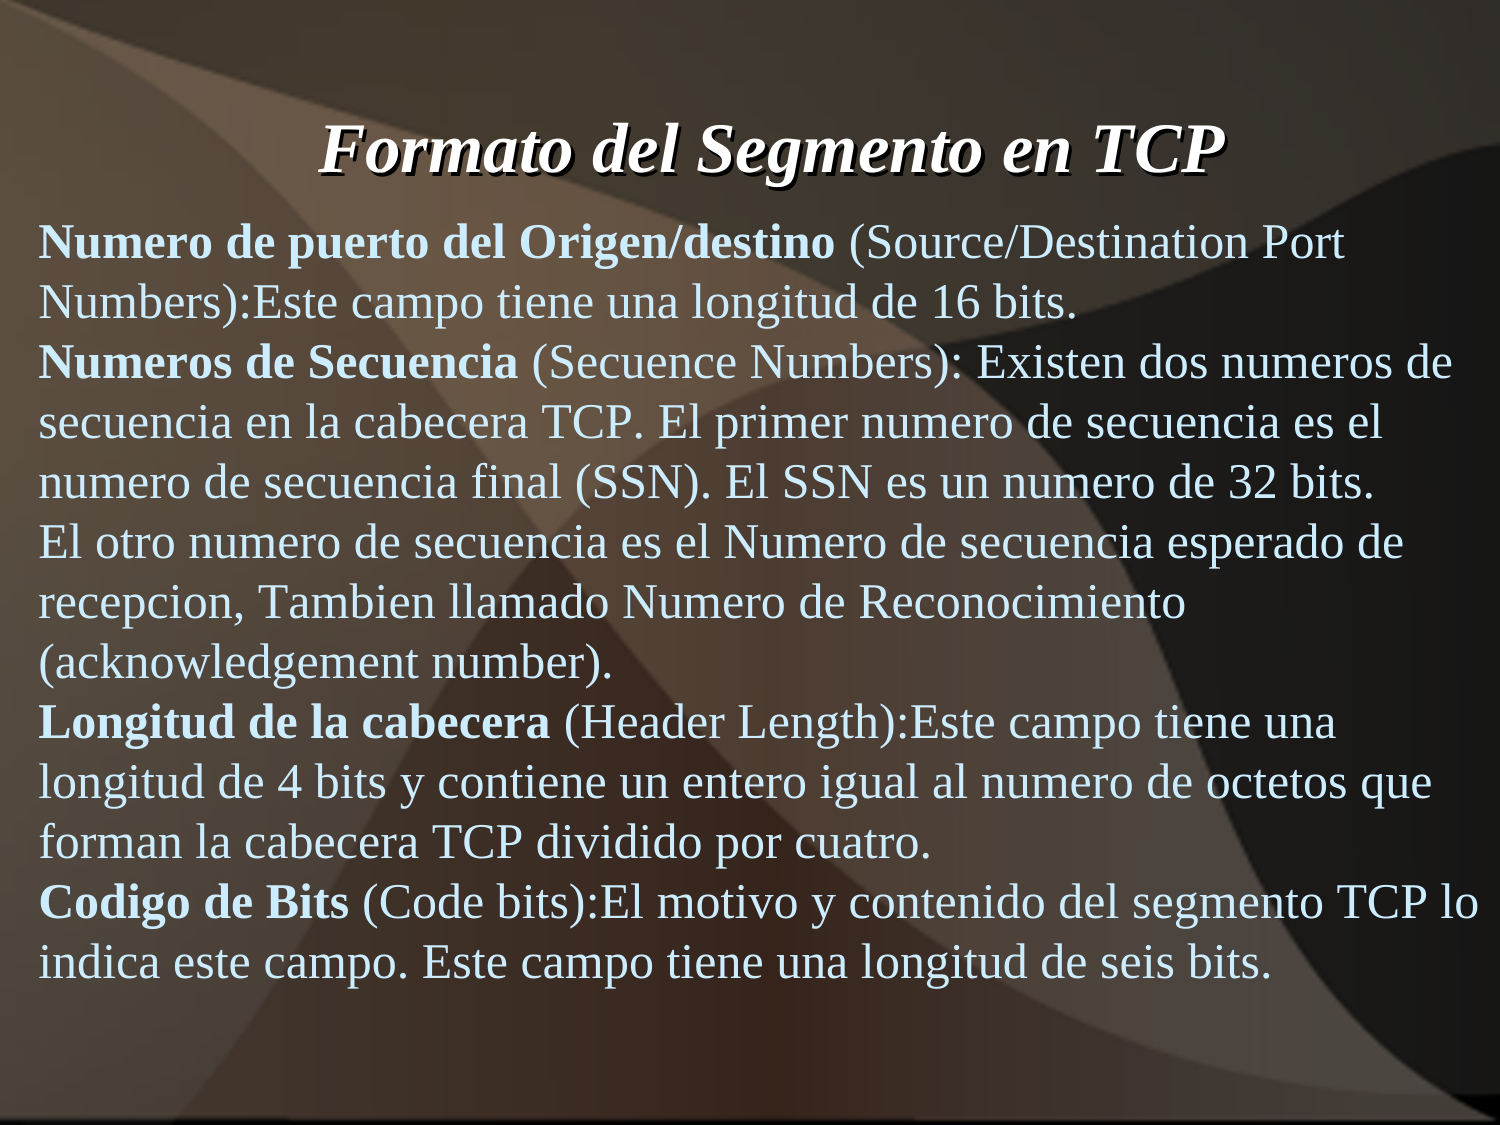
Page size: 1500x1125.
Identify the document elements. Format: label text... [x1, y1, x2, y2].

text_box Formato del Segmento en TCP [278, 106, 1241, 192]
text_box Numero de puerto del Origen/destino (Source/Destination Port Numbers):Este campo tiene una longitud de 16 bits. Numeros de Secuencia (Secuence Numbers): Existen dos numeros de secuencia en la cabecera TCP. El primer numero de secuencia es el numero de secuencia final (SSN). El SSN es un numero de 32 bits. El otro numero de secuencia es el Numero de secuencia esperado de recepcion, Tambien llamado Numero de Reconocimiento (acknowledgement number). Longitud de la cabecera (Header Length):Este campo tiene una longitud de 4 bits y contiene un entero igual al numero de octetos que forman la cabecera TCP dividido por cuatro. Codigo de Bits (Code bits):El motivo y contenido del segmento TCP lo indica este campo. Este campo tiene una longitud de seis bits. [23, 200, 1499, 996]
picture [0, 0, 1500, 1125]
